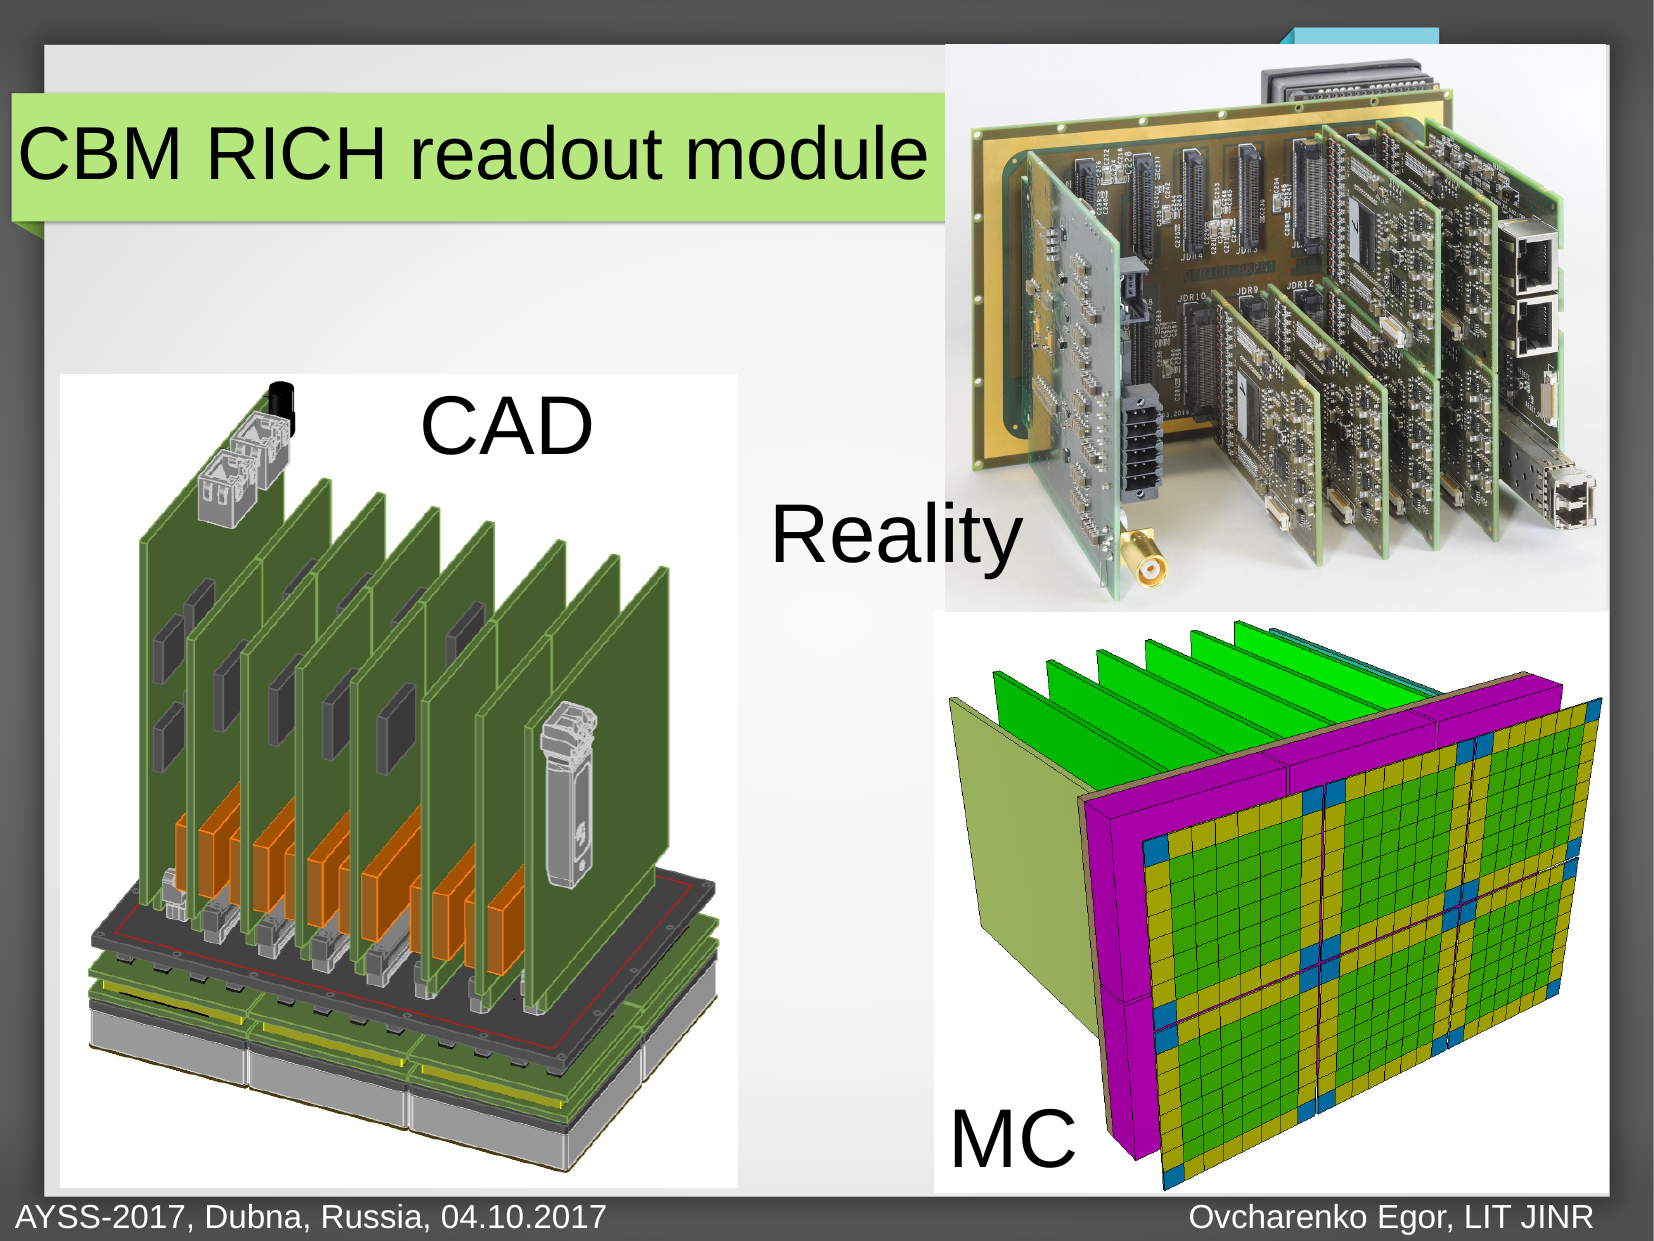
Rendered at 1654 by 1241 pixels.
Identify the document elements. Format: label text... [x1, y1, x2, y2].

text_box Reality [754, 480, 1040, 588]
text_box AYSS-2017, Dubna, Russia, 04.10.2017 Ovcharenko Egor, LIT JINR [0, 1190, 1613, 1241]
title CBM RICH readout module [17, 94, 945, 213]
text_box MC [934, 1084, 1094, 1190]
picture [0, 0, 1654, 1241]
text_box CAD [405, 372, 611, 481]
